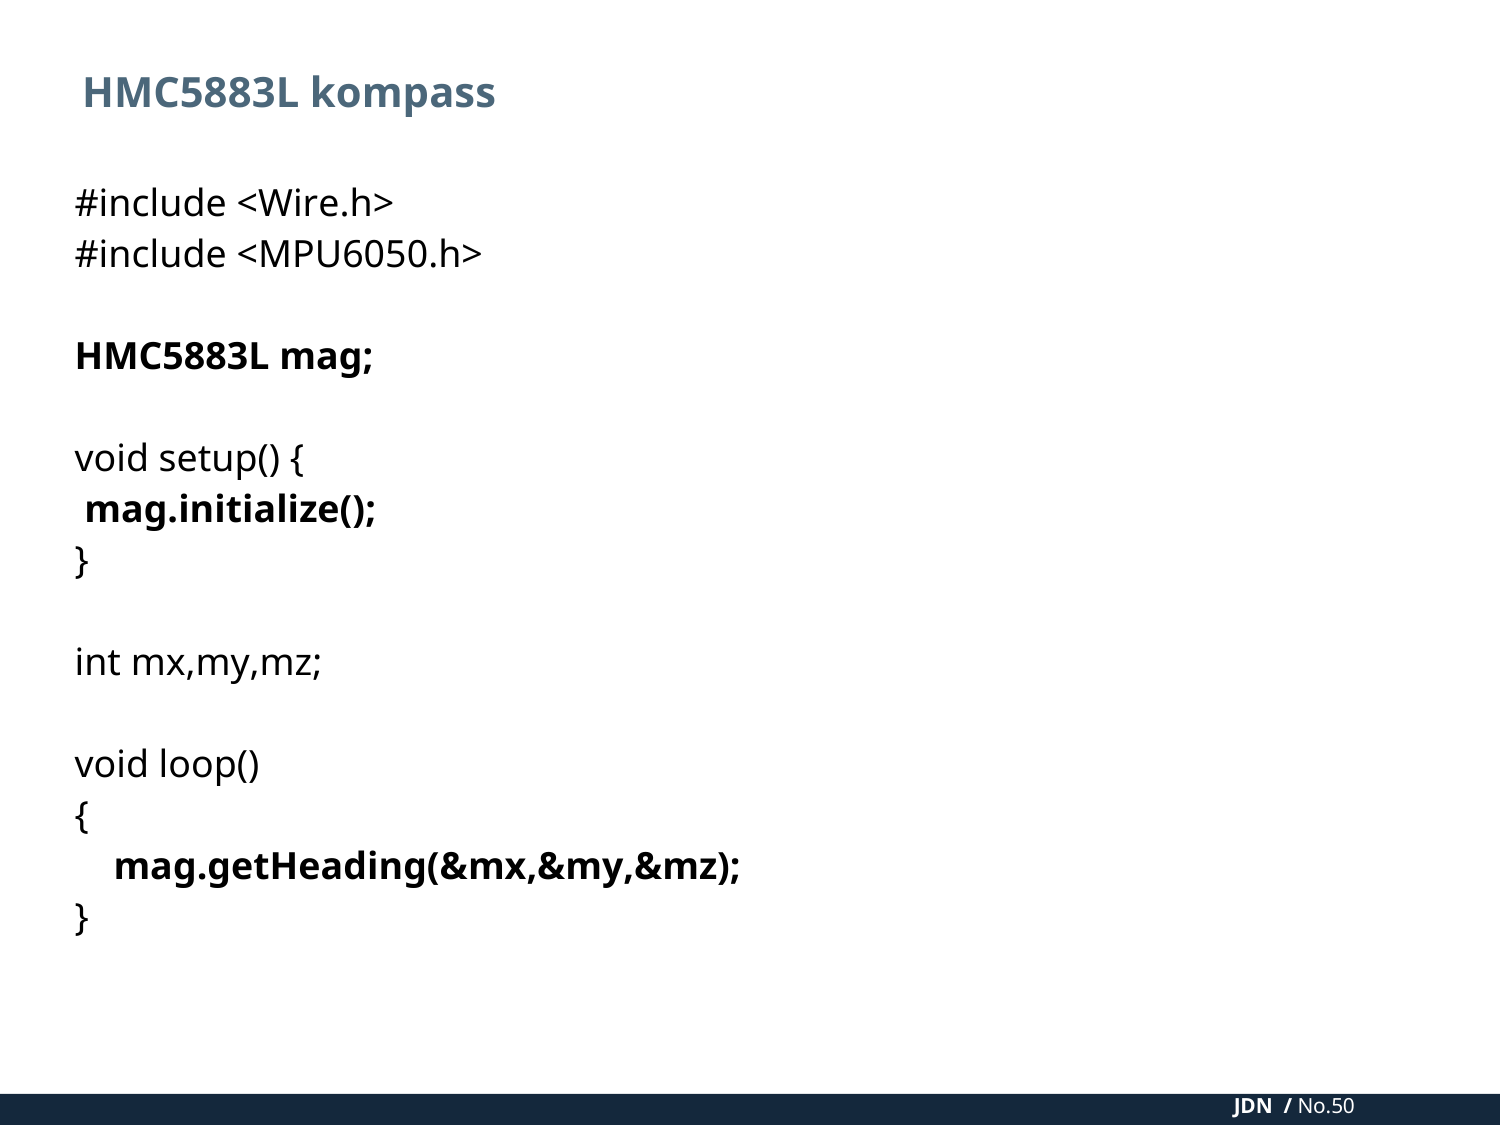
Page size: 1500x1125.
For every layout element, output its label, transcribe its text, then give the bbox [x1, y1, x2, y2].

list #include <Wire.h> #include <MPU6050.h> HMC5883L mag; void setup() { mag.initialize(); } int mx,my,mz; void loop() { mag.getHeading(&mx,&my,&mz); } [68, 176, 1462, 1094]
title HMC5883L kompass [67, 34, 1416, 148]
